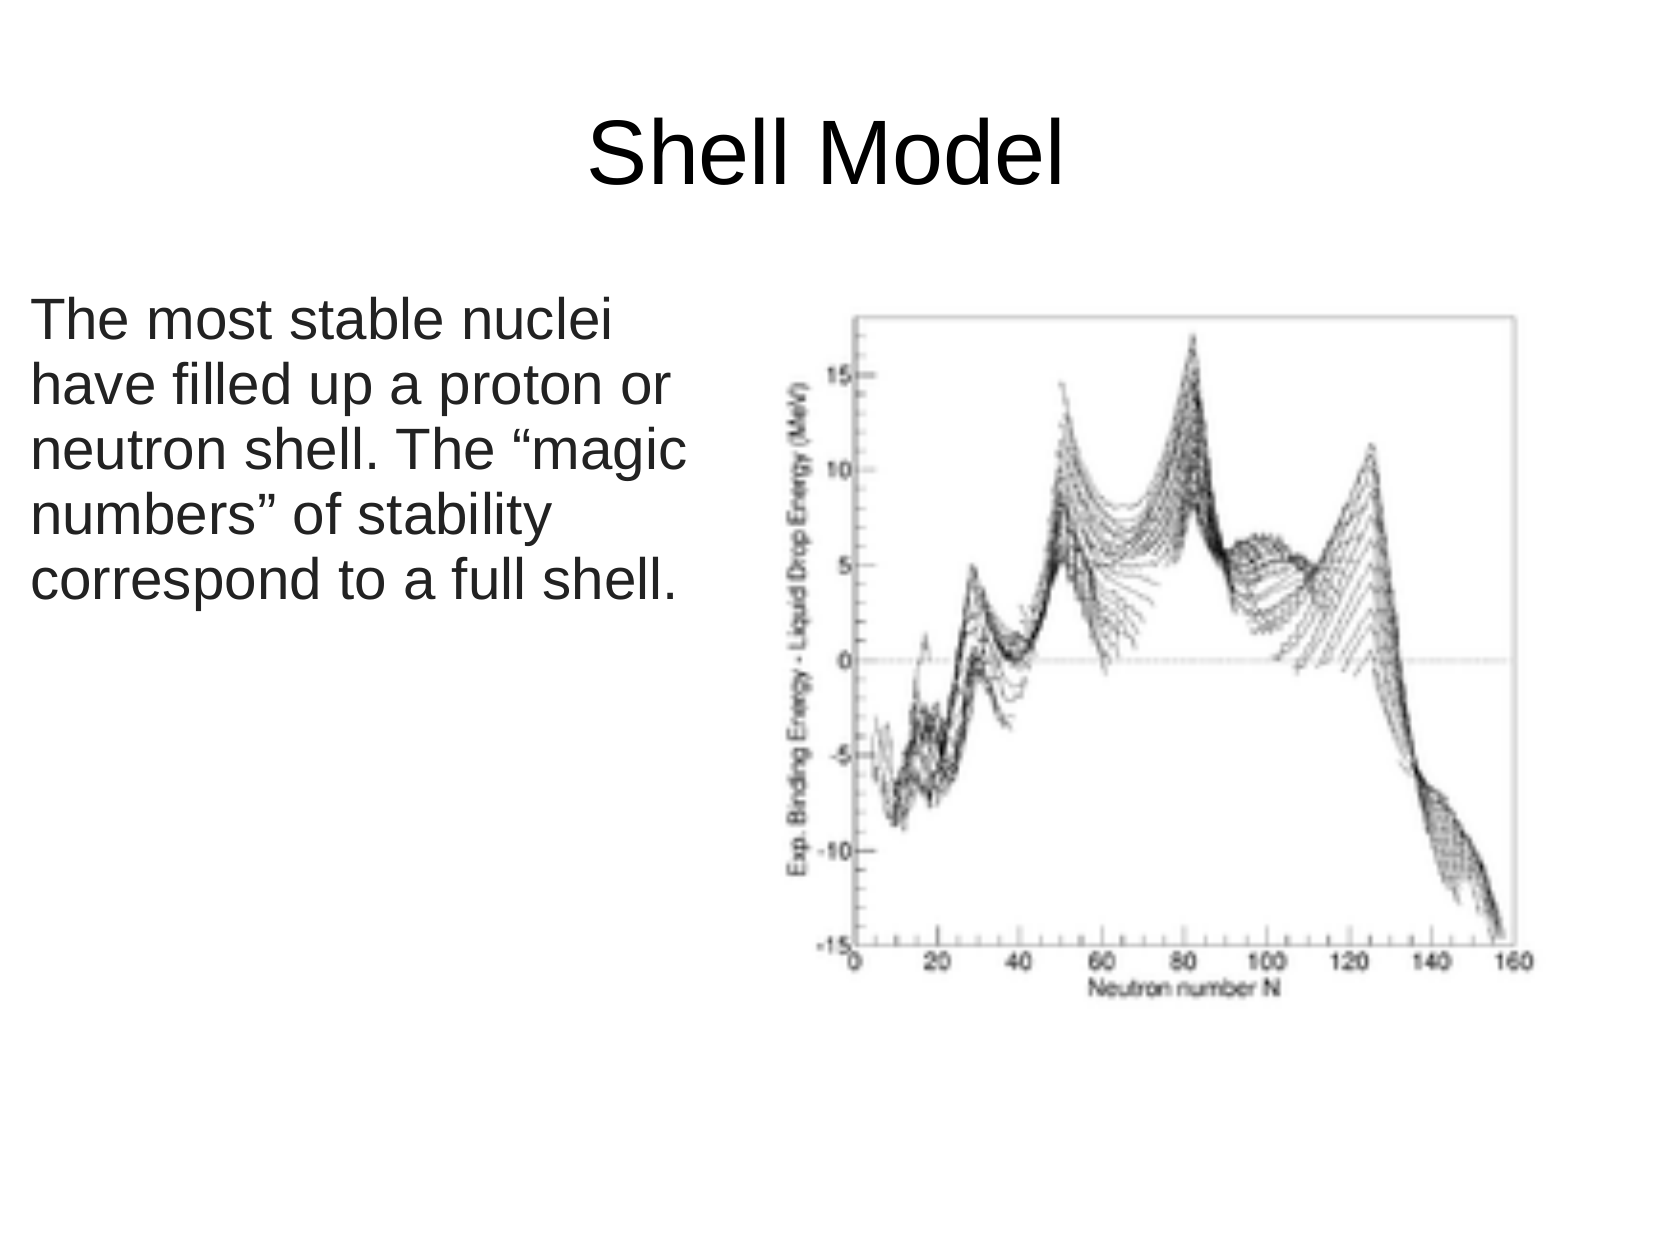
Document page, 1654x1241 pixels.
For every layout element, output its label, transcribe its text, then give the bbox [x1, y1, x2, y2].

title Shell Model [82, 49, 1571, 257]
picture [780, 290, 1546, 1021]
list The most stable nuclei have filled up a proton or neutron shell. The “magic numbers” of stability correspond to a full shell. [30, 287, 757, 631]
